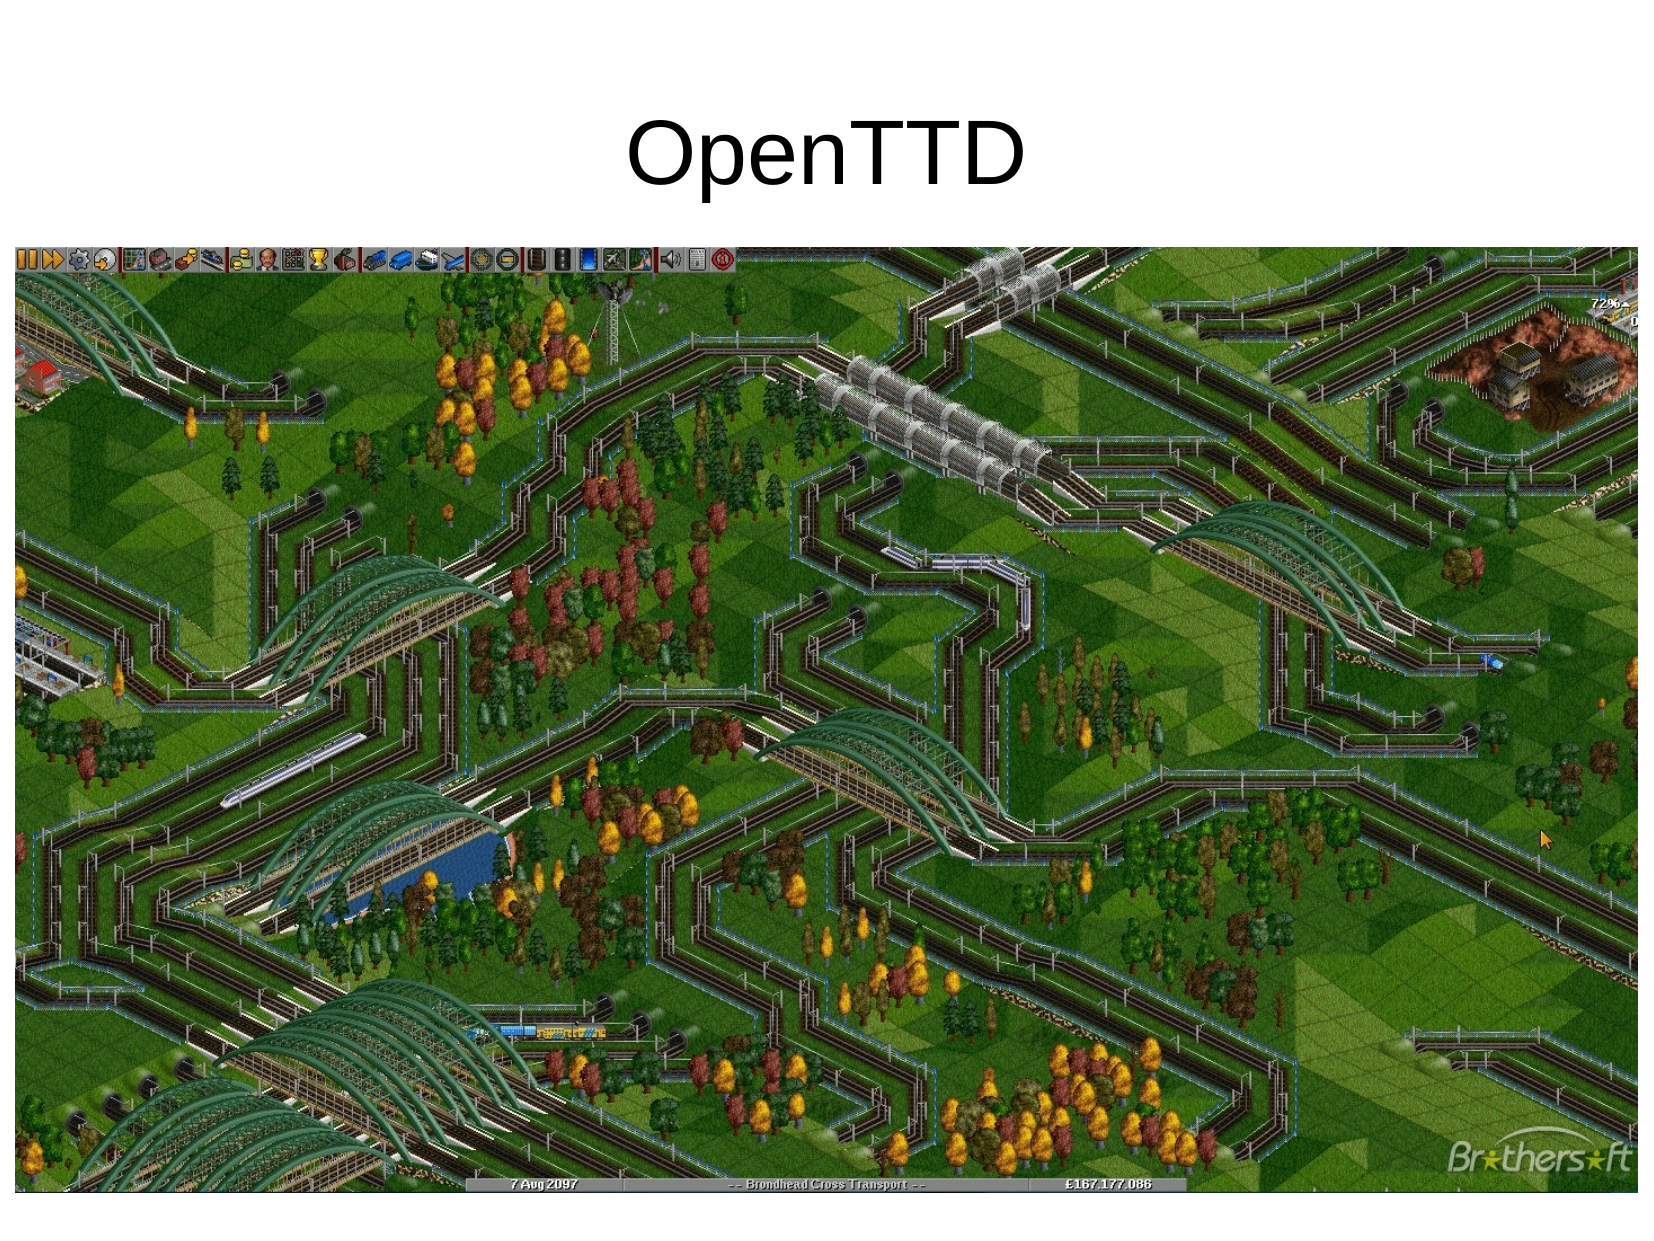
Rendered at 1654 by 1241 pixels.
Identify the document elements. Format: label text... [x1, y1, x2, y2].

title OpenTTD [82, 49, 1571, 247]
picture [15, 247, 1638, 1193]
